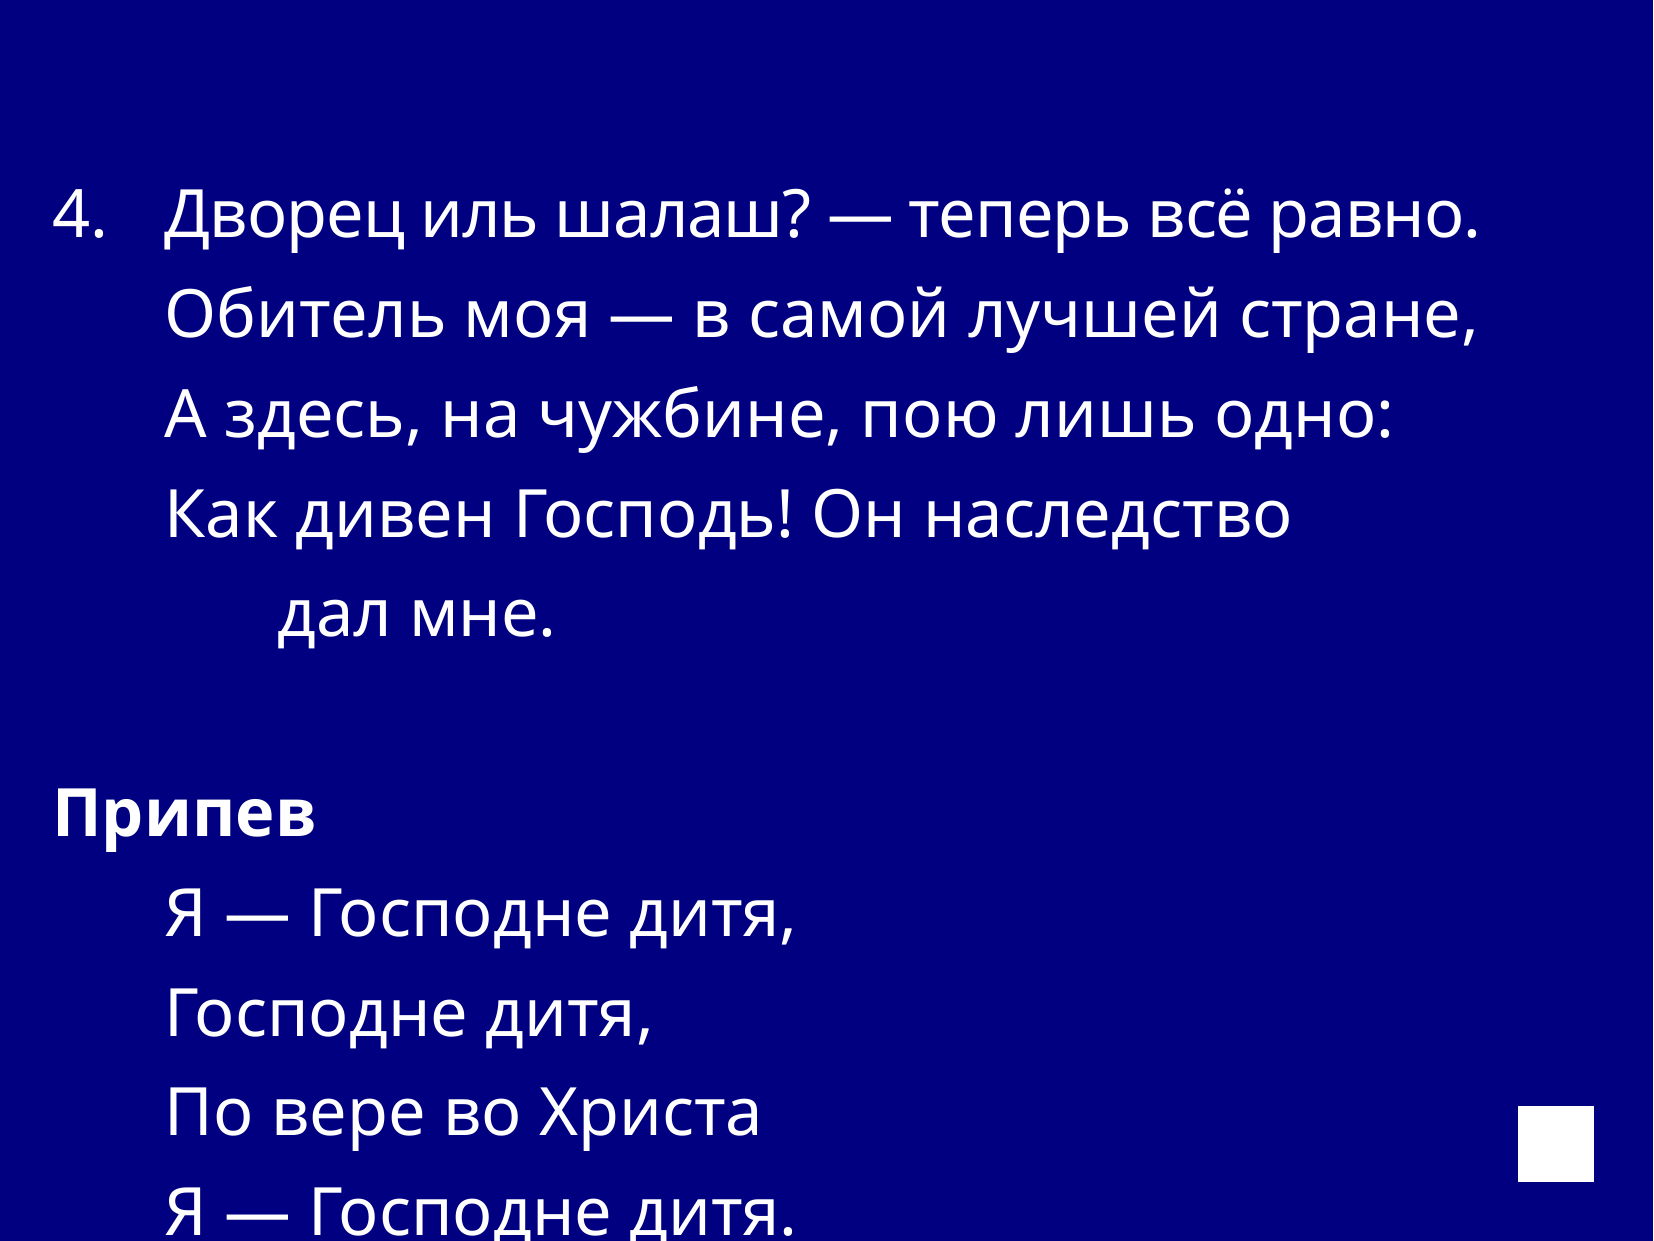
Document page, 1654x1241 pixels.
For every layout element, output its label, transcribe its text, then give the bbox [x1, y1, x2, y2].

text_box [1518, 1163, 1594, 1182]
text_box 4. Дворец иль шалаш? — теперь всё равно. Обитель моя — в самой лучшей стране, А здесь, на чужбине, пою лишь одно: Как дивен Господь! Он наследство дал мне. Припев Я — Господне дитя, Господне дитя, По вере во Христа Я — Господне дитя. [37, 150, 1653, 1163]
